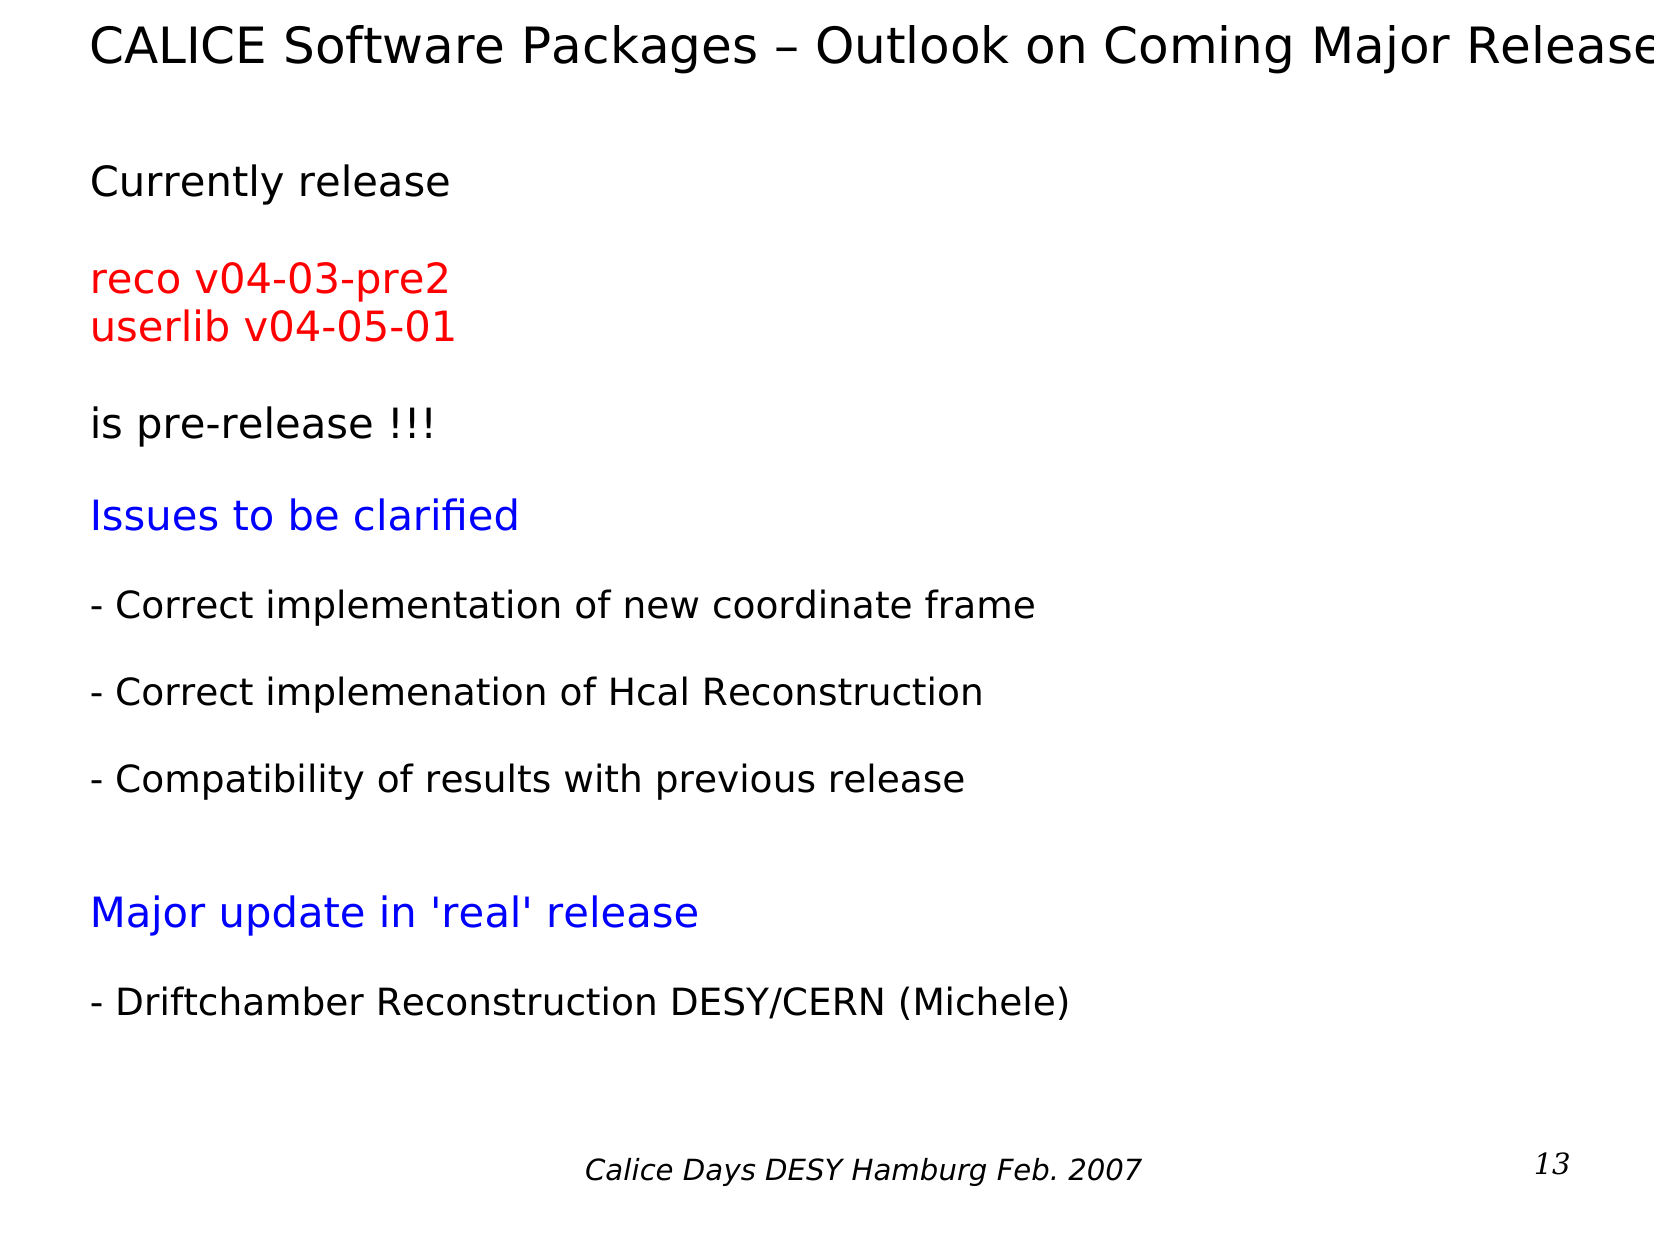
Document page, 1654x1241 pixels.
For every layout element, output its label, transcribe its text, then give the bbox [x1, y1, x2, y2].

text_box Currently release reco v04-03-pre2 userlib v04-05-01 is pre-release !!! Issues to be clarified - Correct implementation of new coordinate frame - Correct implemenation of Hcal Reconstruction - Compatibility of results with previous release Major update in 'real' release - Driftchamber Reconstruction DESY/CERN (Michele) [75, 150, 1066, 1032]
text_box CALICE Software Packages – Outlook on Coming Major Release [74, 9, 1645, 83]
